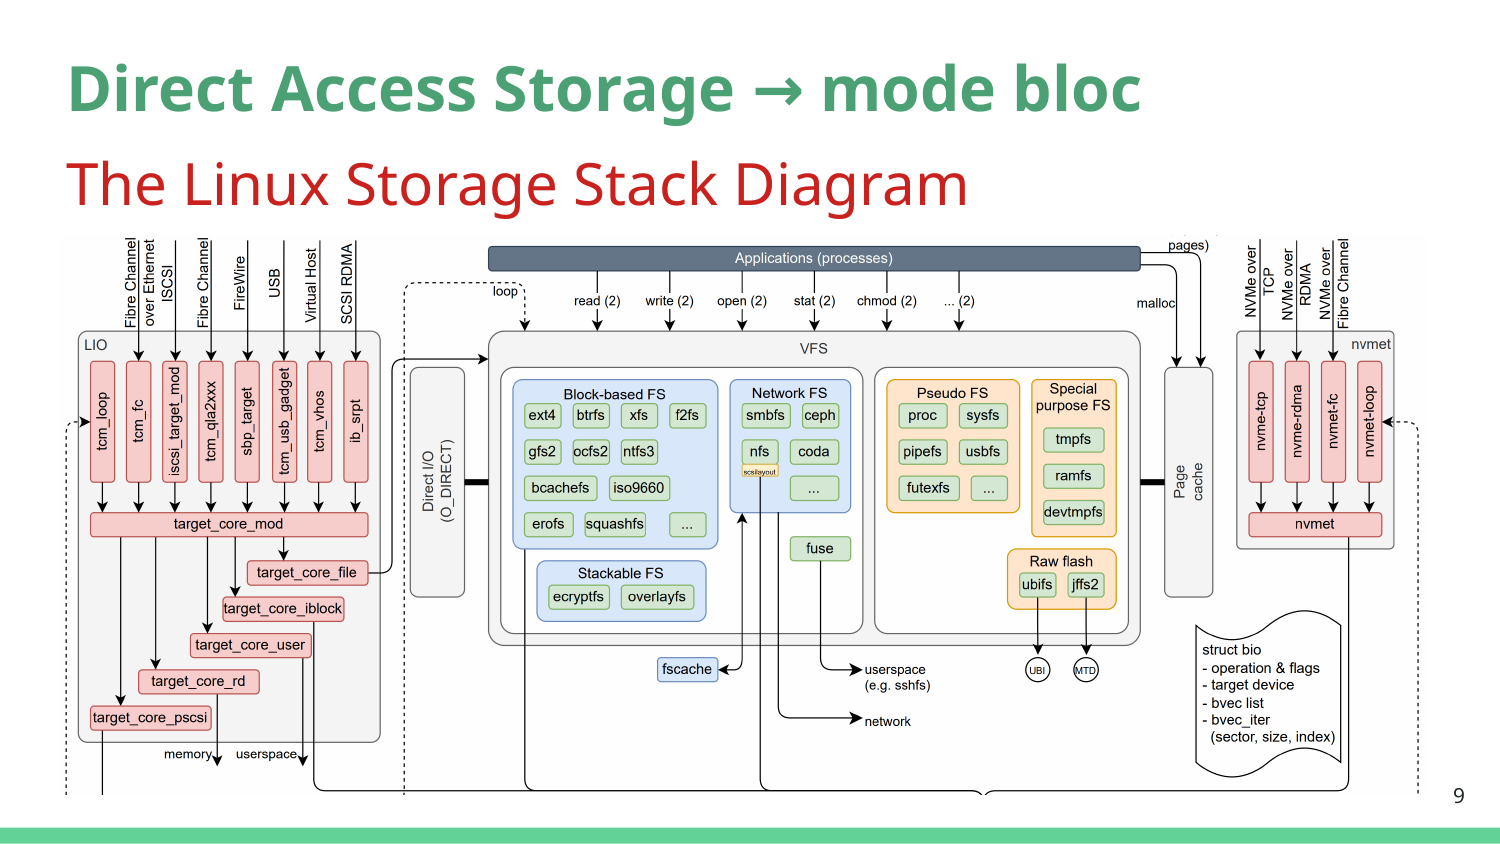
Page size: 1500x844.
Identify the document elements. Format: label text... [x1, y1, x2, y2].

title Direct Access Storage → mode bloc [51, 23, 1449, 117]
slide_number <numéro> [1389, 764, 1480, 830]
list The Linux Storage Stack Diagram [51, 120, 1449, 238]
picture [59, 235, 1427, 795]
